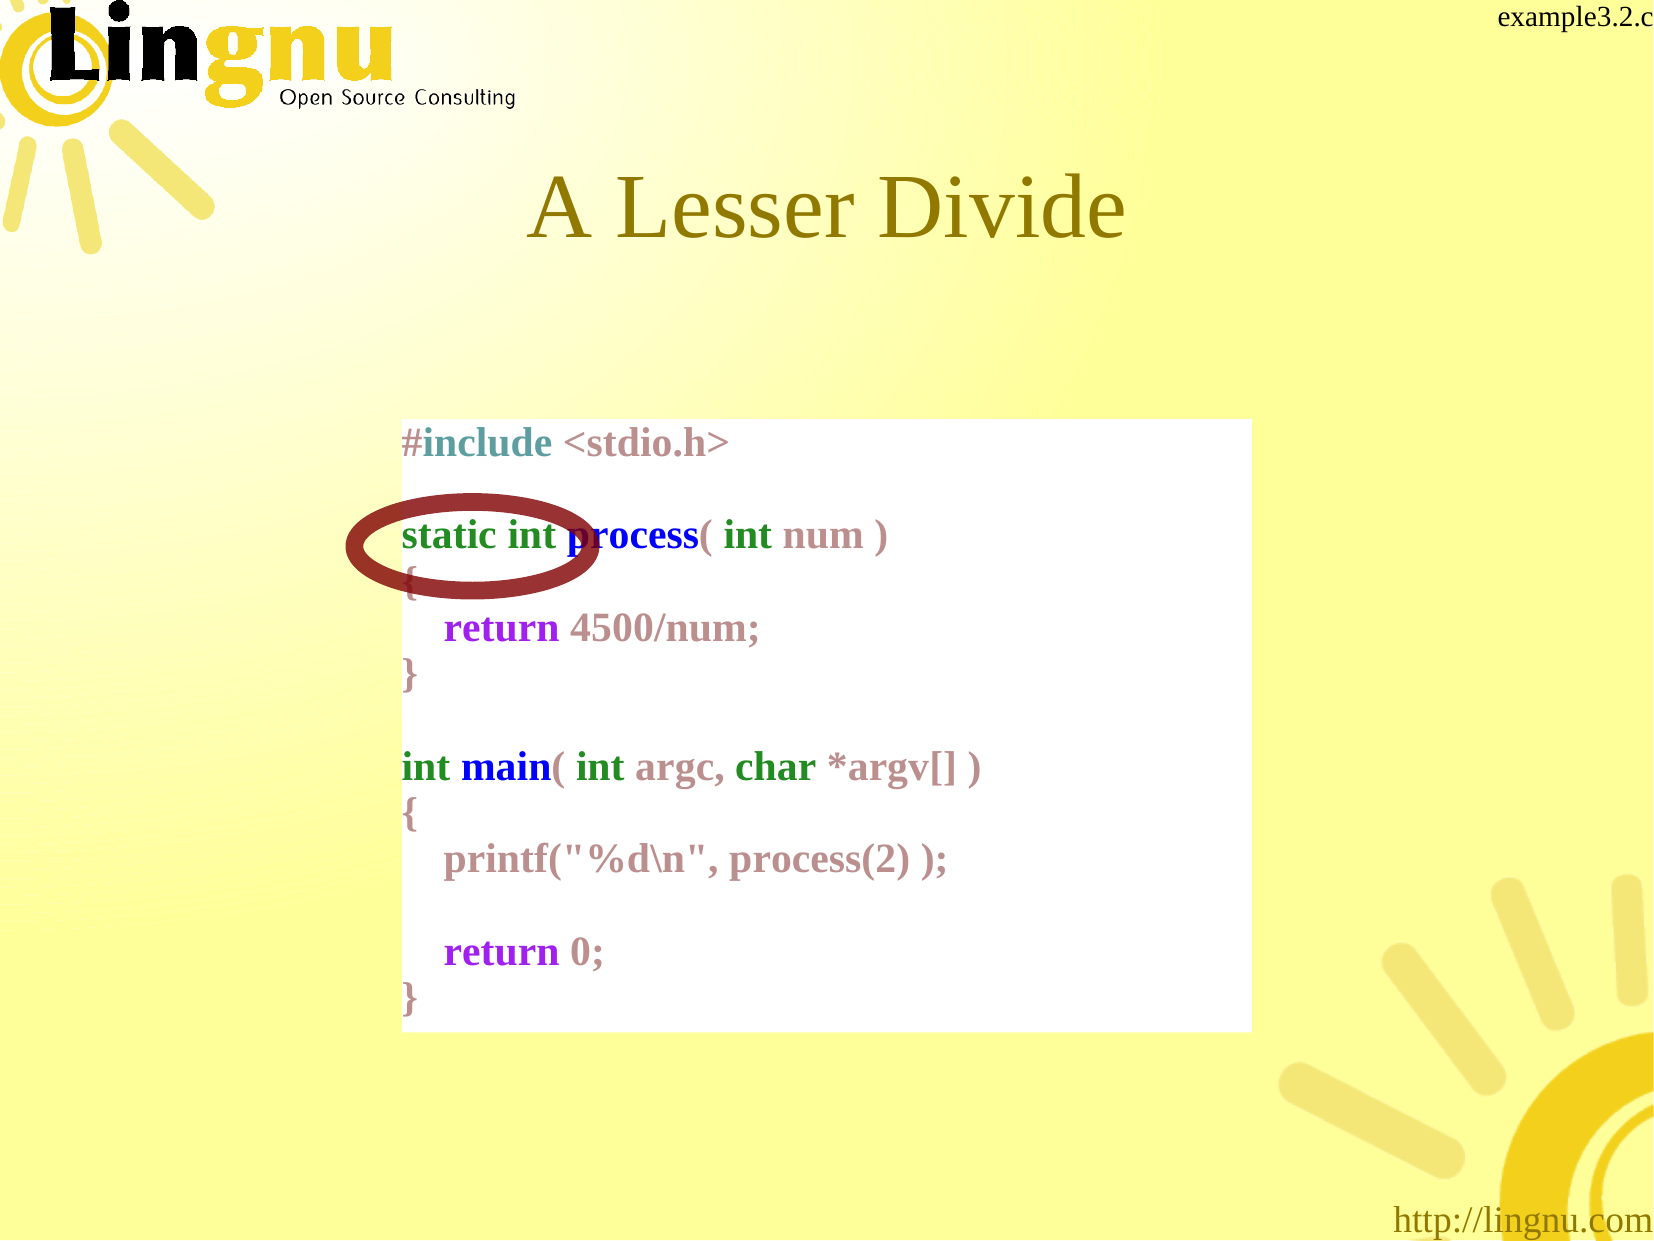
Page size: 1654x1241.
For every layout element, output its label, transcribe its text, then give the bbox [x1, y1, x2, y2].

text_box #include <stdio.h> static int process( int num ) { return 4500/num; } int main( int argc, char *argv[] ) { printf("%d\n", process(2) ); return 0; } [401, 419, 1252, 1033]
picture [0, 0, 516, 256]
text_box example3.2.c [1497, 0, 1654, 33]
title A Lesser Divide [121, 102, 1534, 311]
text_box #include <stdio.h> static int process( int num ) { return 4500/num; } int main( int argc, char *argv[] ) { printf("%d\n", process(2) ); return 0; } [401, 511, 581, 581]
picture [1256, 871, 1654, 1241]
